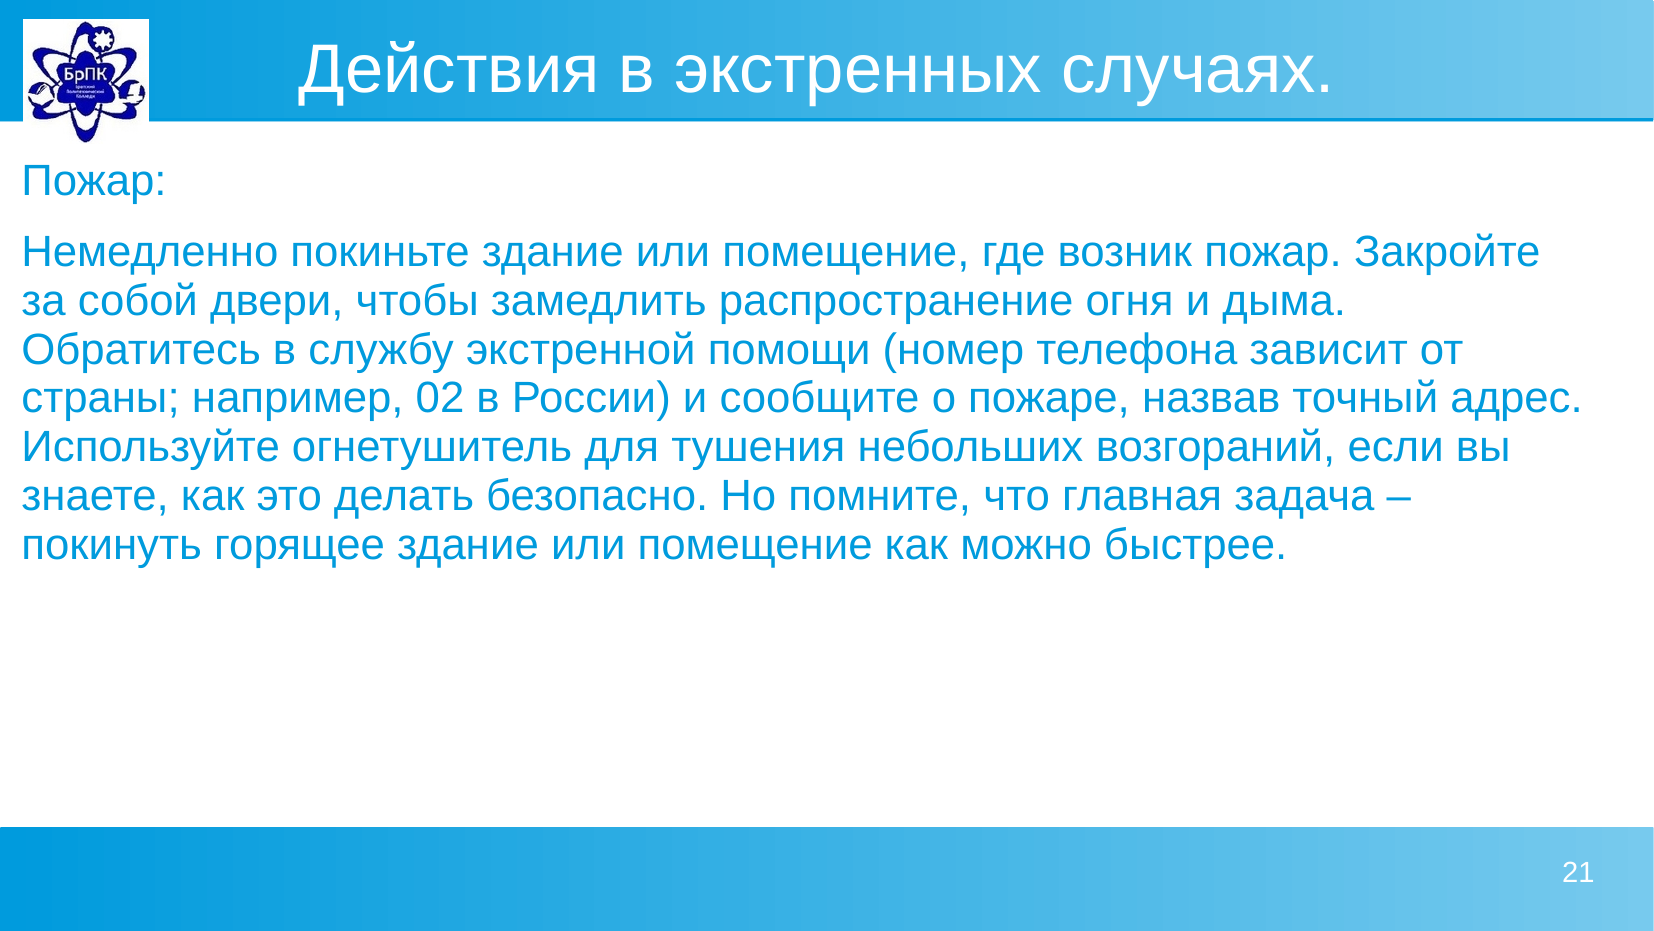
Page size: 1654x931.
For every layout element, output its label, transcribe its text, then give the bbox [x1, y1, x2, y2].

title Действия в экстренных случаях. [149, 30, 1595, 108]
list Пожар: Немедленно покиньте здание или помещение, где возник пожар. Закройте за собой двери, чтобы замедлить распространение огня и дыма. Обратитесь в службу экстренной помощи (номер телефона зависит от страны; например, 02 в России) и сообщите о пожаре, назвав точный адрес. Используйте огнетушитель для тушения небольших возгораний, если вы знаете, как это делать безопасно. Но помните, что главная задача – покинуть горящее здание или помещение как можно быстрее. [21, 156, 1598, 763]
picture [23, 20, 149, 144]
